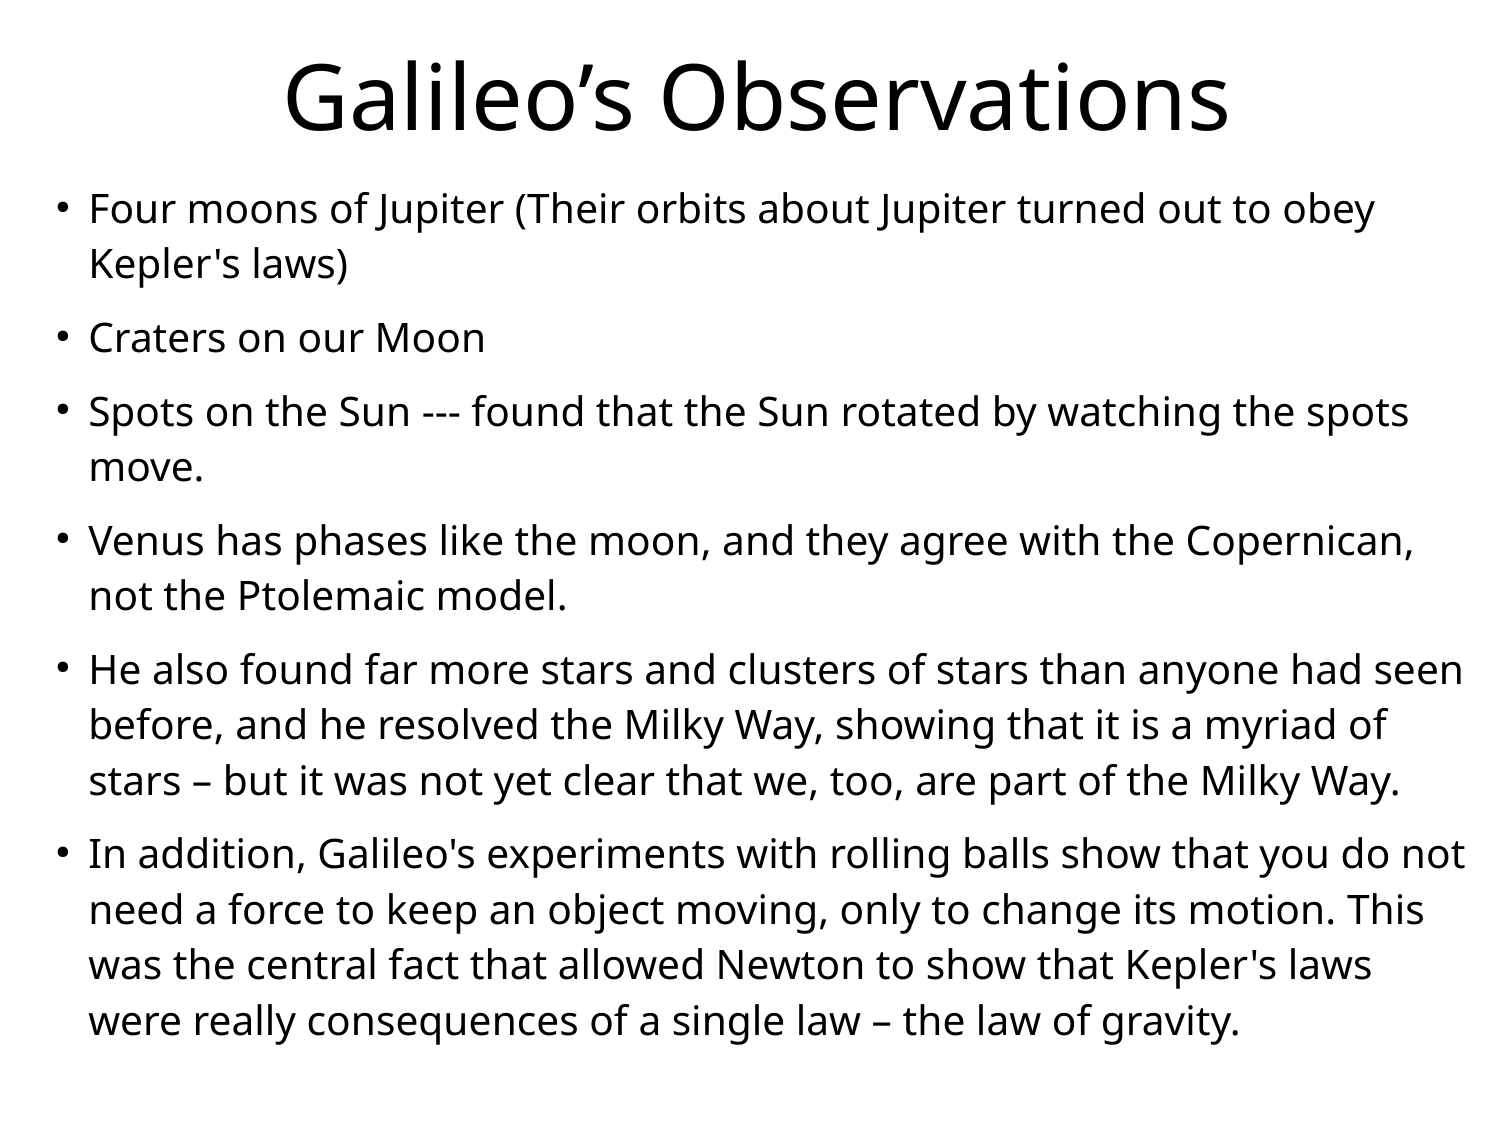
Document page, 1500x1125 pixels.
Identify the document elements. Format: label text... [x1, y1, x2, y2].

list Four moons of Jupiter (Their orbits about Jupiter turned out to obey Kepler's laws) Craters on our Moon Spots on the Sun --- found that the Sun rotated by watching the spots move. Venus has phases like the moon, and they agree with the Copernican, not the Ptolemaic model. He also found far more stars and clusters of stars than anyone had seen before, and he resolved the Milky Way, showing that it is a myriad of stars – but it was not yet clear that we, too, are part of the Milky Way. In addition, Galileo's experiments with rolling balls show that you do not need a force to keep an object moving, only to change its motion. This was the central fact that allowed Newton to show that Kepler's laws were really consequences of a single law – the law of gravity. [45, 179, 1471, 1066]
title Galileo’s Observations [45, 41, 1471, 149]
